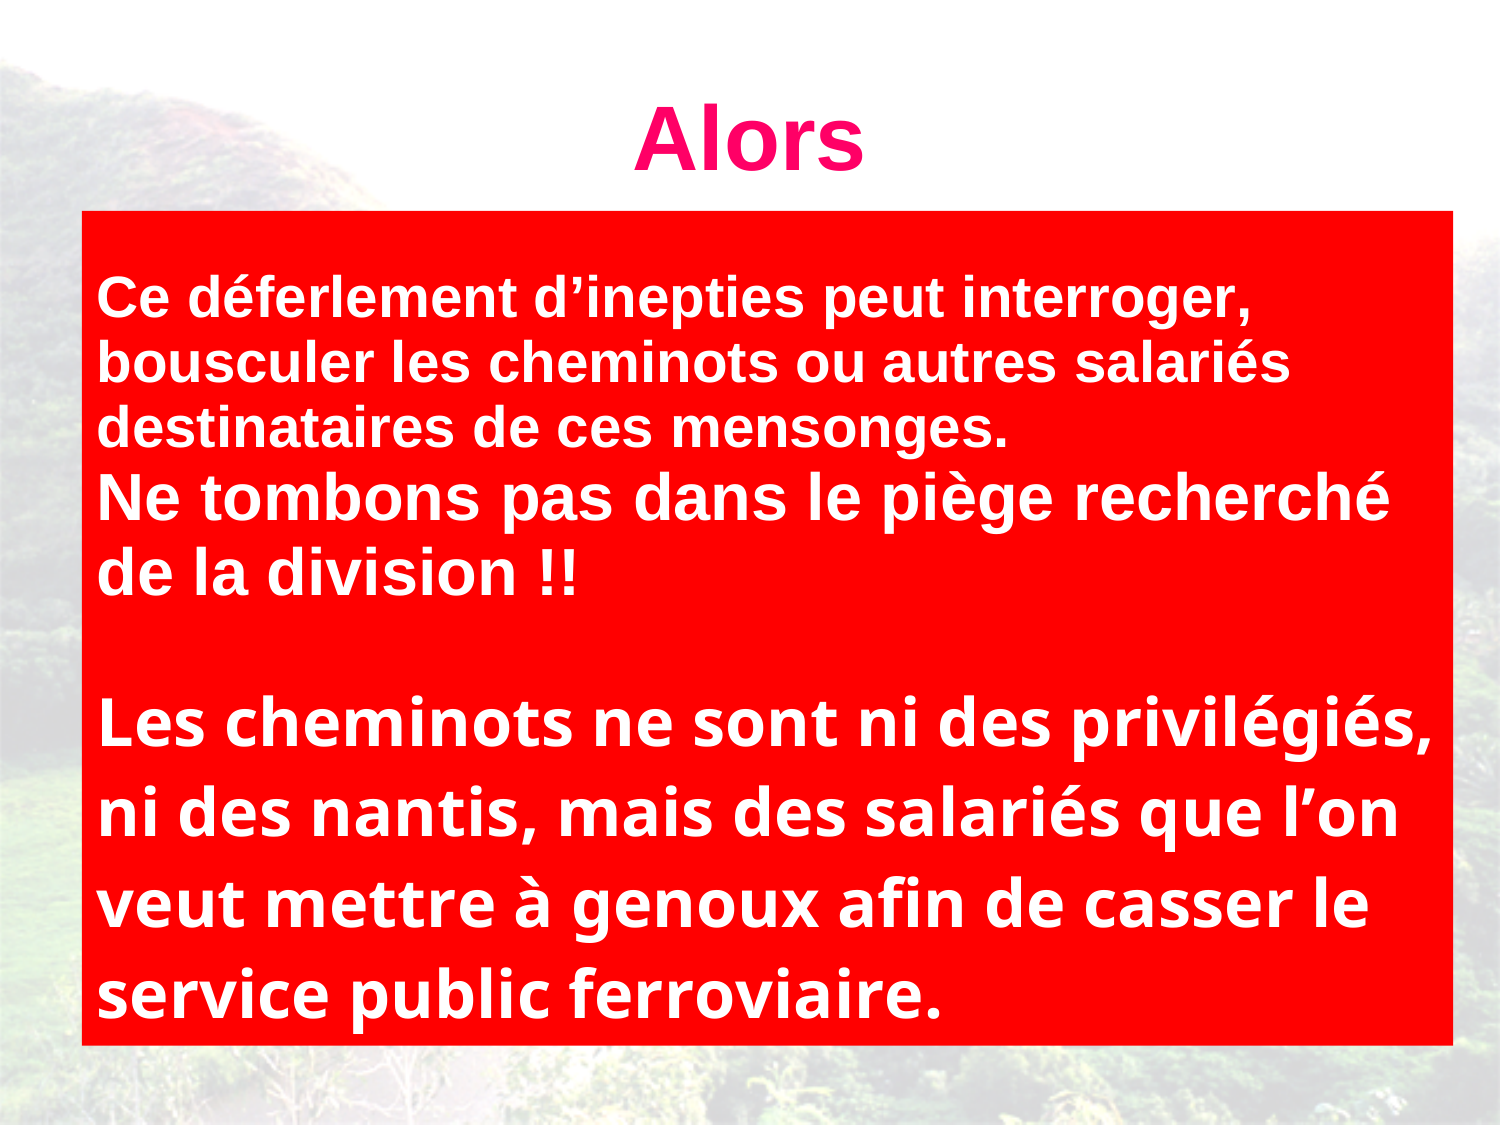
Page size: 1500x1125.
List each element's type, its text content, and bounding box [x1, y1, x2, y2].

title Alors [75, 45, 1426, 233]
text_box Ce déferlement d’inepties peut interroger, bousculer les cheminots ou autres salariés destinataires de ces mensonges. Ne tombons pas dans le piège recherché de la division !! Les cheminots ne sont ni des privilégiés, ni des nantis, mais des salariés que l’on veut mettre à genoux afin de casser le service public ferroviaire. [81, 210, 1454, 1046]
picture [0, 0, 1500, 1125]
